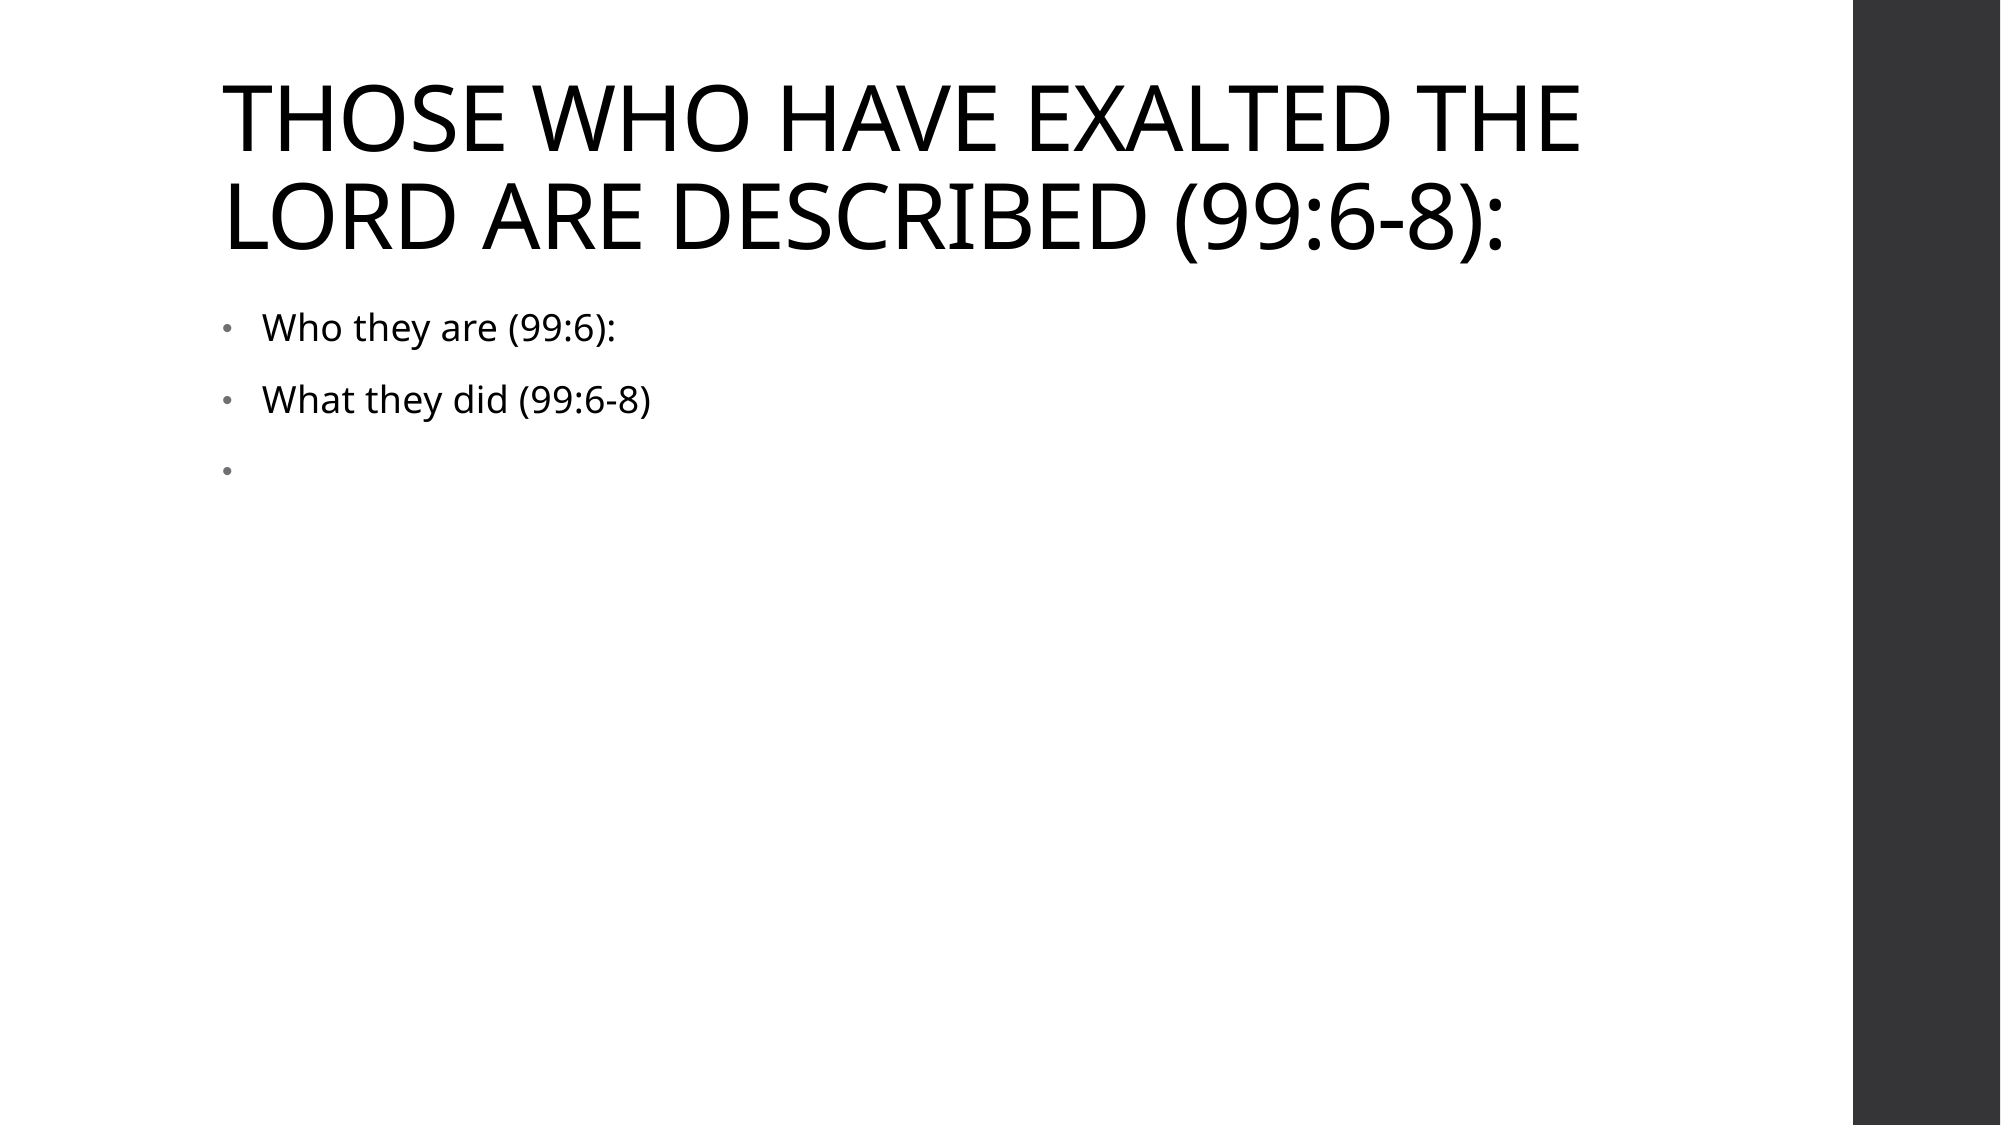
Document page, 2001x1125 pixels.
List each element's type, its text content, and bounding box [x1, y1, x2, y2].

title THOSE WHO HAVE EXALTED THE LORD ARE DESCRIBED (99:6-8): [206, 60, 1797, 278]
list Who they are (99:6): What they did (99:6-8) [206, 299, 1617, 1014]
